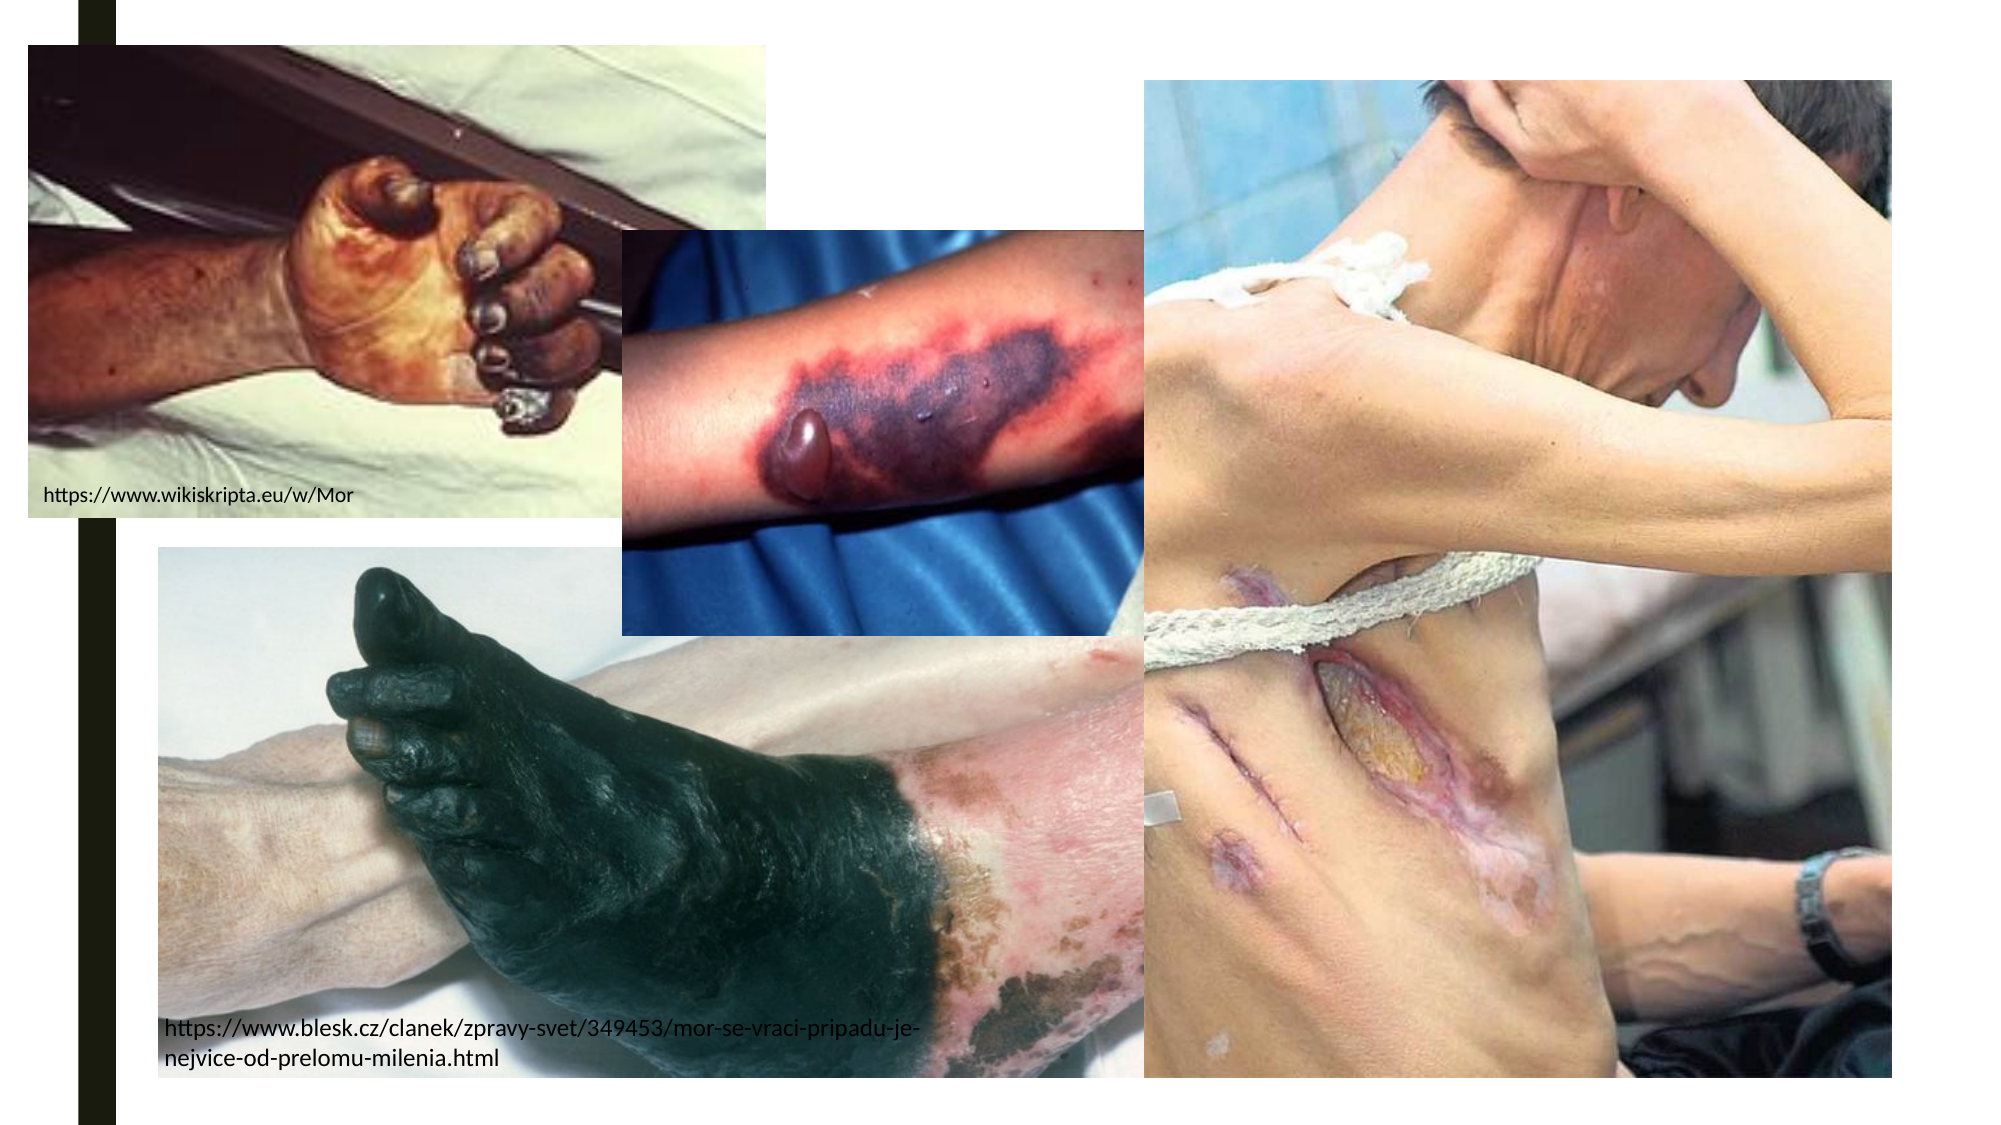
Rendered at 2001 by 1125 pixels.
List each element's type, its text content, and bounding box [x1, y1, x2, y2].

text_box https://www.wikiskripta.eu/w/Mor [28, 473, 520, 515]
picture [28, 45, 1892, 1078]
text_box https://www.blesk.cz/clanek/zpravy-svet/349453/mor-se-vraci-pripadu-je-nejvice-od-prelomu-milenia.html [149, 1003, 1000, 1080]
